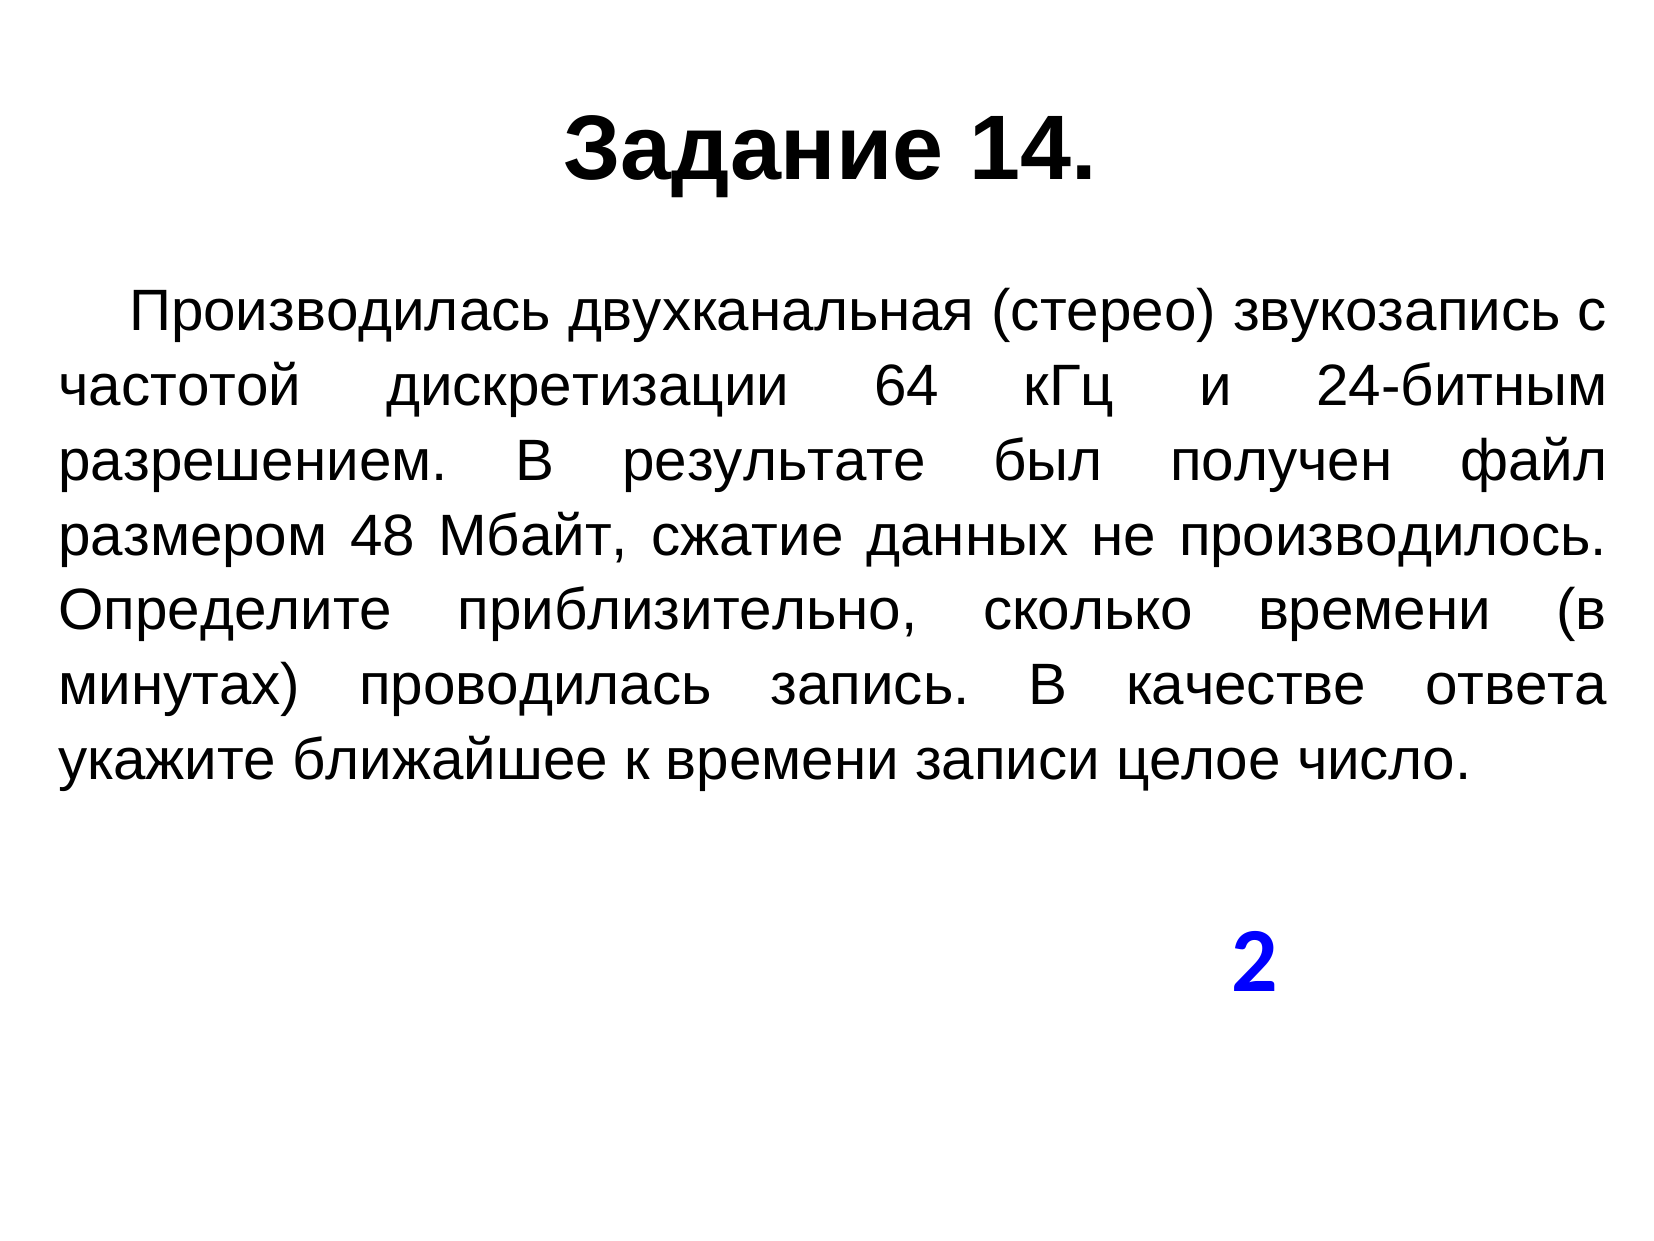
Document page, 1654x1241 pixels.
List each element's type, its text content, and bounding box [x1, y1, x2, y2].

text_box 2 [1151, 915, 1359, 1022]
title Задание 14. [82, 68, 1571, 268]
list Производилась двухканальная (стерео) звукозапись с частотой дискретизации 64 кГц и 24-битным разрешением. В результате был получен файл размером 48 Мбайт, сжатие данных не производилось. Определите приблизительно, сколько времени (в минутах) проводилась запись. В качестве ответа укажите ближайшее к времени записи целое число. [58, 268, 1609, 701]
